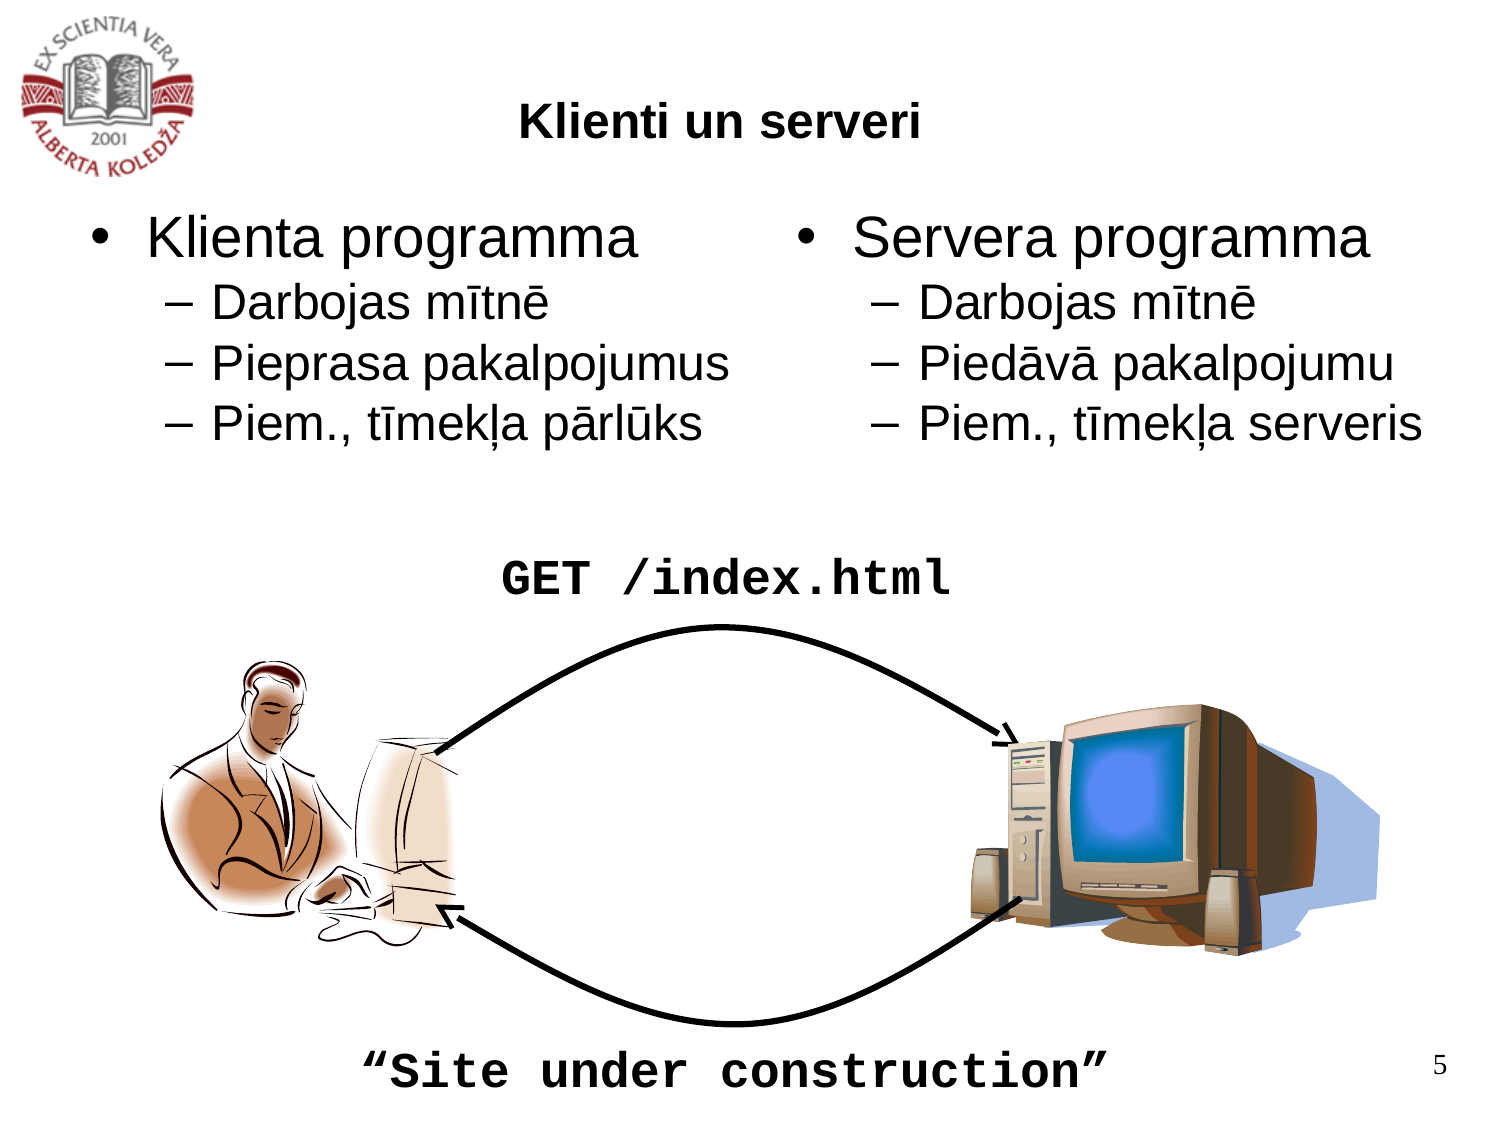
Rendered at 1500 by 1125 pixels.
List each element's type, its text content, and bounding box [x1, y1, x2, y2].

picture [21, 16, 194, 177]
picture [970, 704, 1381, 957]
list Servera programma Darbojas mītnē Piedāvā pakalpojumu Piem., tīmekļa serveris [781, 200, 1463, 550]
picture [151, 658, 459, 950]
text_box GET /index.html [486, 536, 966, 613]
text_box <skaitlis> [1312, 1037, 1463, 1101]
text_box “Site under construction” [344, 1029, 1125, 1105]
list Klienta programma Darbojas mītnē Pieprasa pakalpojumus Piem., tīmekļa pārlūks [75, 200, 757, 531]
title Klienti un serveri [50, 62, 1374, 175]
